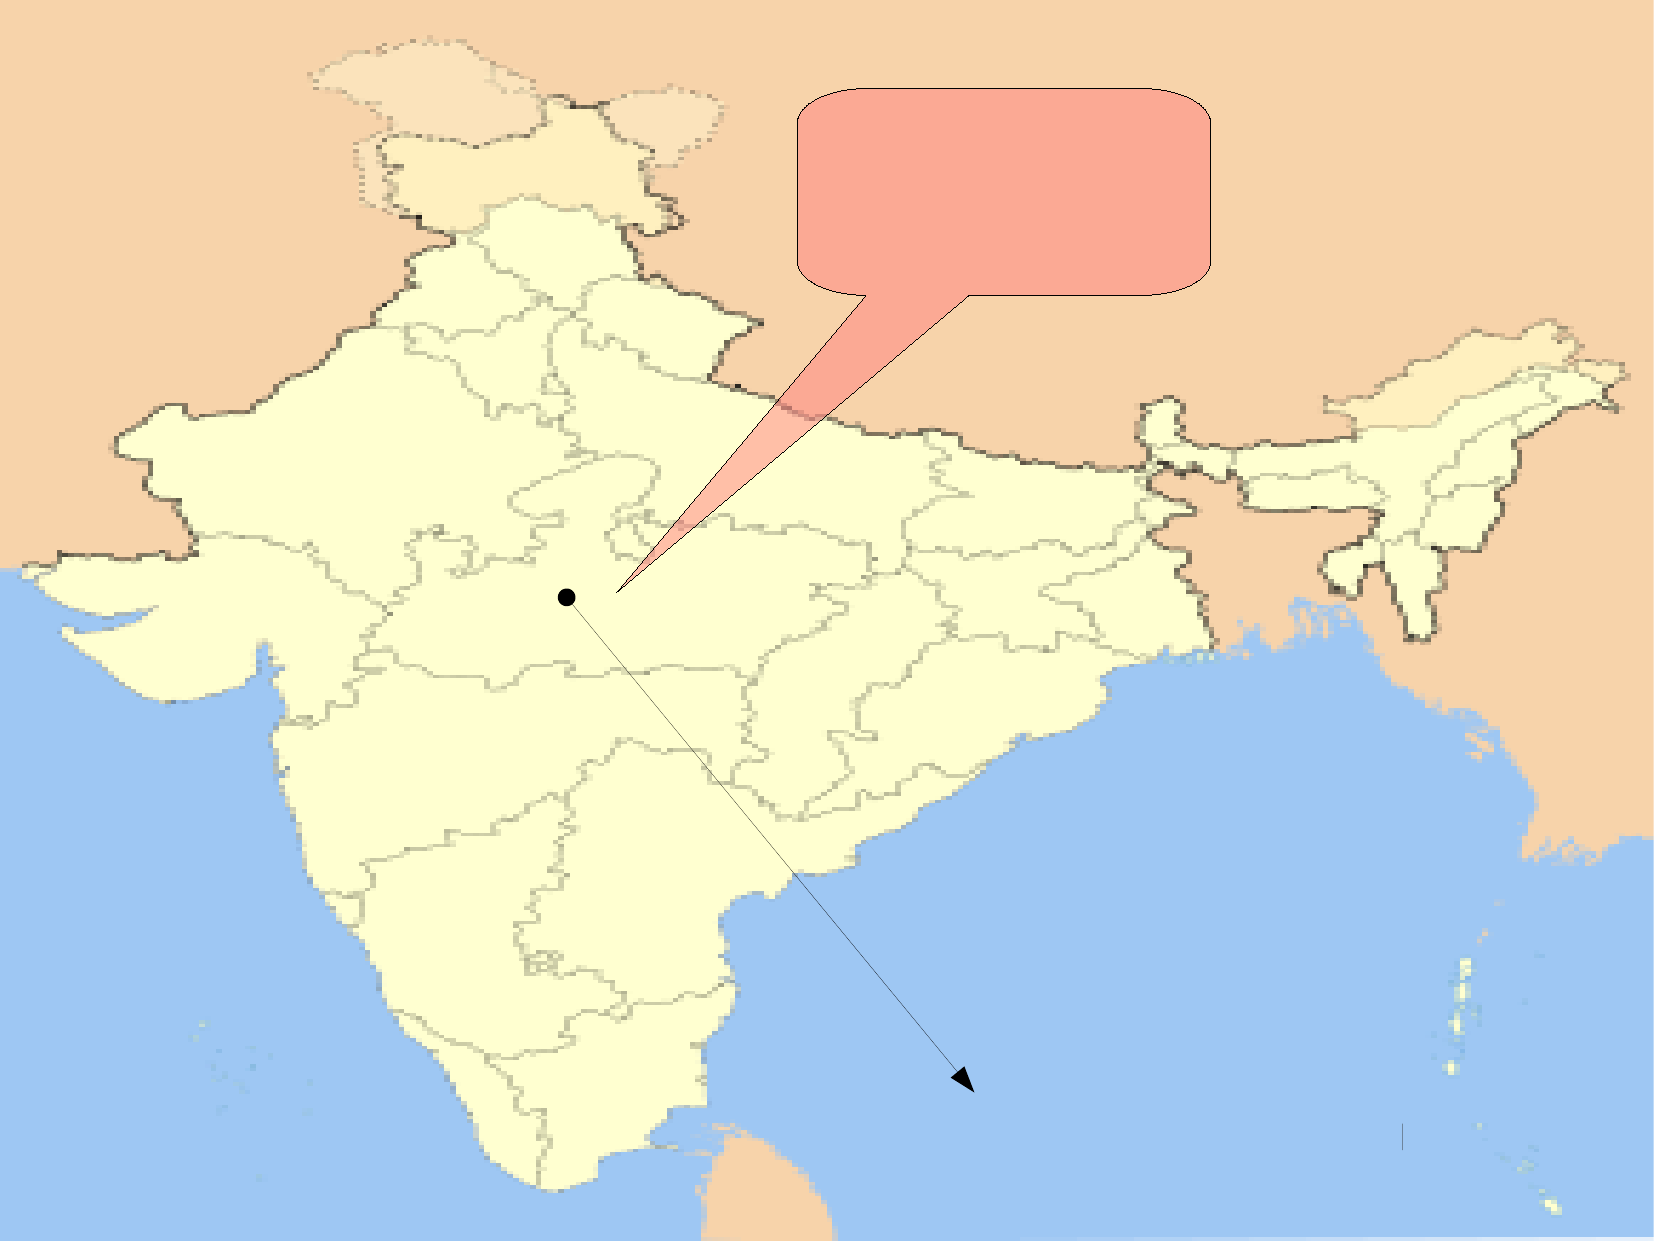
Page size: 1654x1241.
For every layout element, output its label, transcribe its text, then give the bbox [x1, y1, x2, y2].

picture [0, 0, 1654, 1241]
text_box BHOPAL [1003, 1108, 1418, 1166]
text_box M A D H Y A P R A D E S H [616, 88, 1211, 593]
